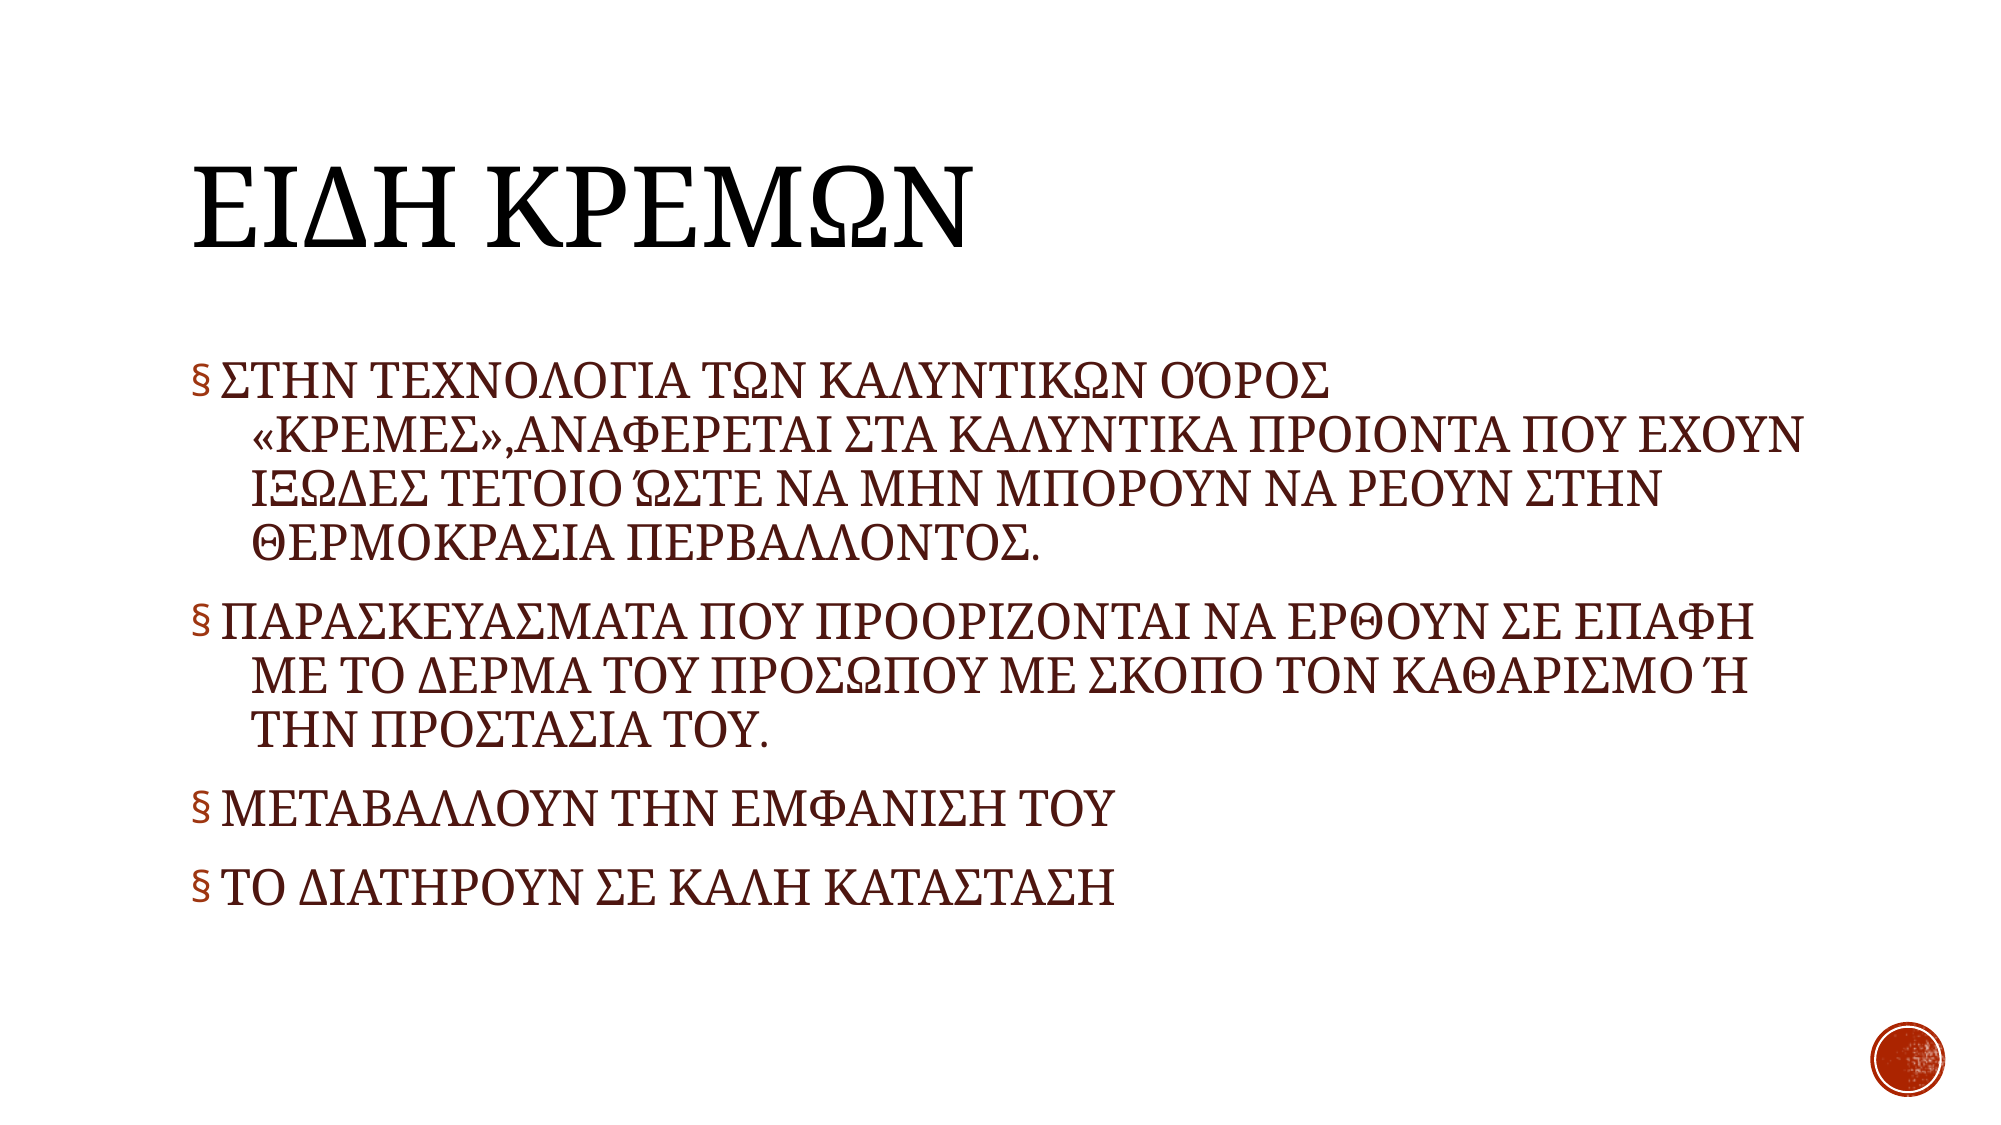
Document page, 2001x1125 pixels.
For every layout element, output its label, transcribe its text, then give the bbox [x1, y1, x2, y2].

list ΣΤΗΝ ΤΕΧΝΟΛΟΓΙΑ ΤΩΝ ΚΑΛΥΝΤΙΚΩΝ ΟΌΡΟΣ «ΚΡΕΜΕΣ»,ΑΝΑΦΕΡΕΤΑΙ ΣΤΑ ΚΑΛΥΝΤΙΚΑ ΠΡΟΙΟΝΤΑ ΠΟΥ ΕΧΟΥΝ ΙΞΩΔΕΣ ΤΕΤΟΙΟ ΏΣΤΕ ΝΑ ΜΗΝ ΜΠΟΡΟΥΝ ΝΑ ΡΕΟΥΝ ΣΤΗΝ ΘΕΡΜΟΚΡΑΣΙΑ ΠΕΡΒΑΛΛΟΝΤΟΣ. ΠΑΡΑΣΚΕΥΑΣΜΑΤΑ ΠΟΥ ΠΡΟΟΡΙΖΟΝΤΑΙ ΝΑ ΕΡΘΟΥΝ ΣΕ ΕΠΑΦΗ ΜΕ ΤΟ ΔΕΡΜΑ ΤΟΥ ΠΡΟΣΩΠΟΥ ΜΕ ΣΚΟΠΟ ΤΟΝ ΚΑΘΑΡΙΣΜΟ Ή ΤΗΝ ΠΡΟΣΤΑΣΙΑ ΤΟΥ. ΜΕΤΑΒΑΛΛΟΥΝ ΤΗΝ ΕΜΦΑΝΙΣΗ ΤΟΥ ΤΟ ΔΙΑΤΗΡΟΥΝ ΣΕ ΚΑΛΗ ΚΑΤΑΣΤΑΣΗ [175, 348, 1826, 1013]
title ΕΙΔΗ ΚΡΕΜΩΝ [175, 79, 1077, 344]
